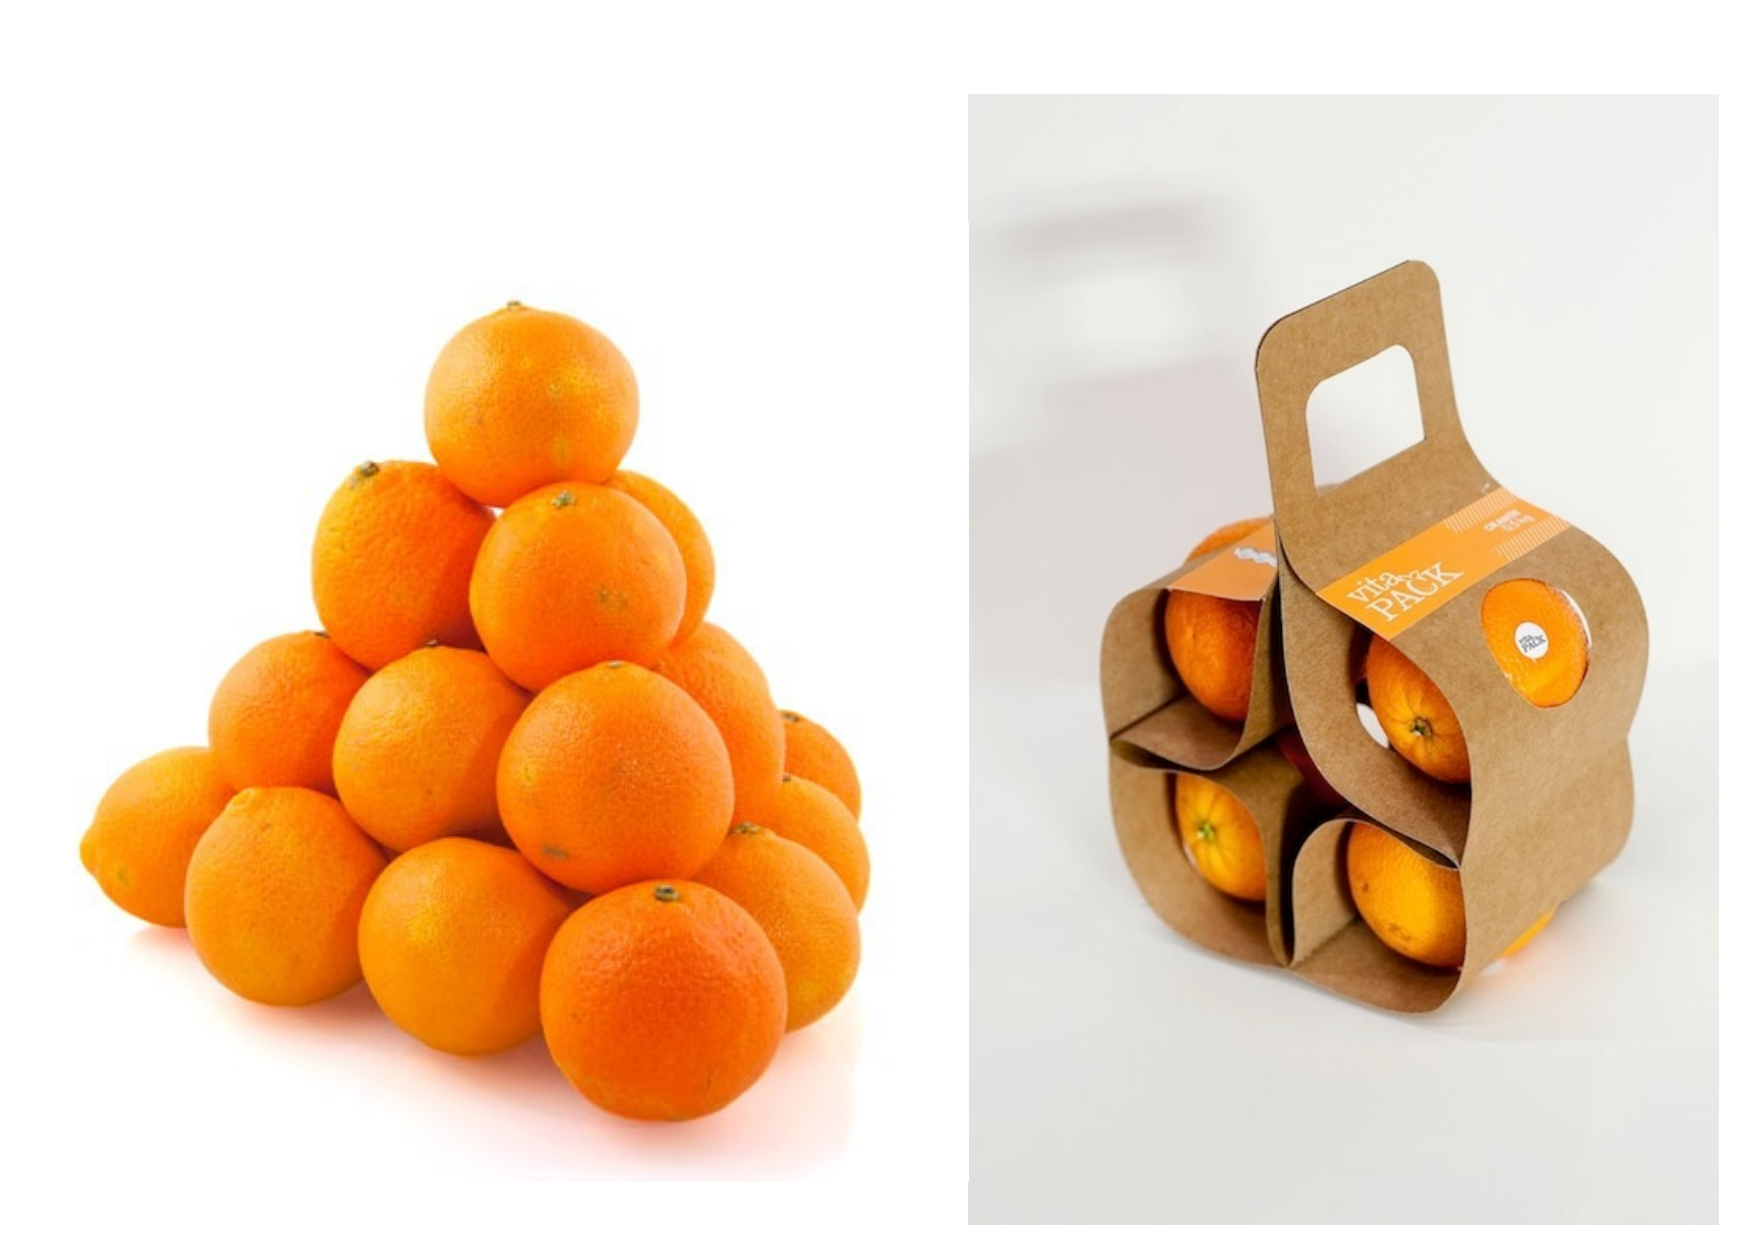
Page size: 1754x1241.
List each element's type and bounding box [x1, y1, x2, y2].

picture [9, 94, 1719, 1225]
